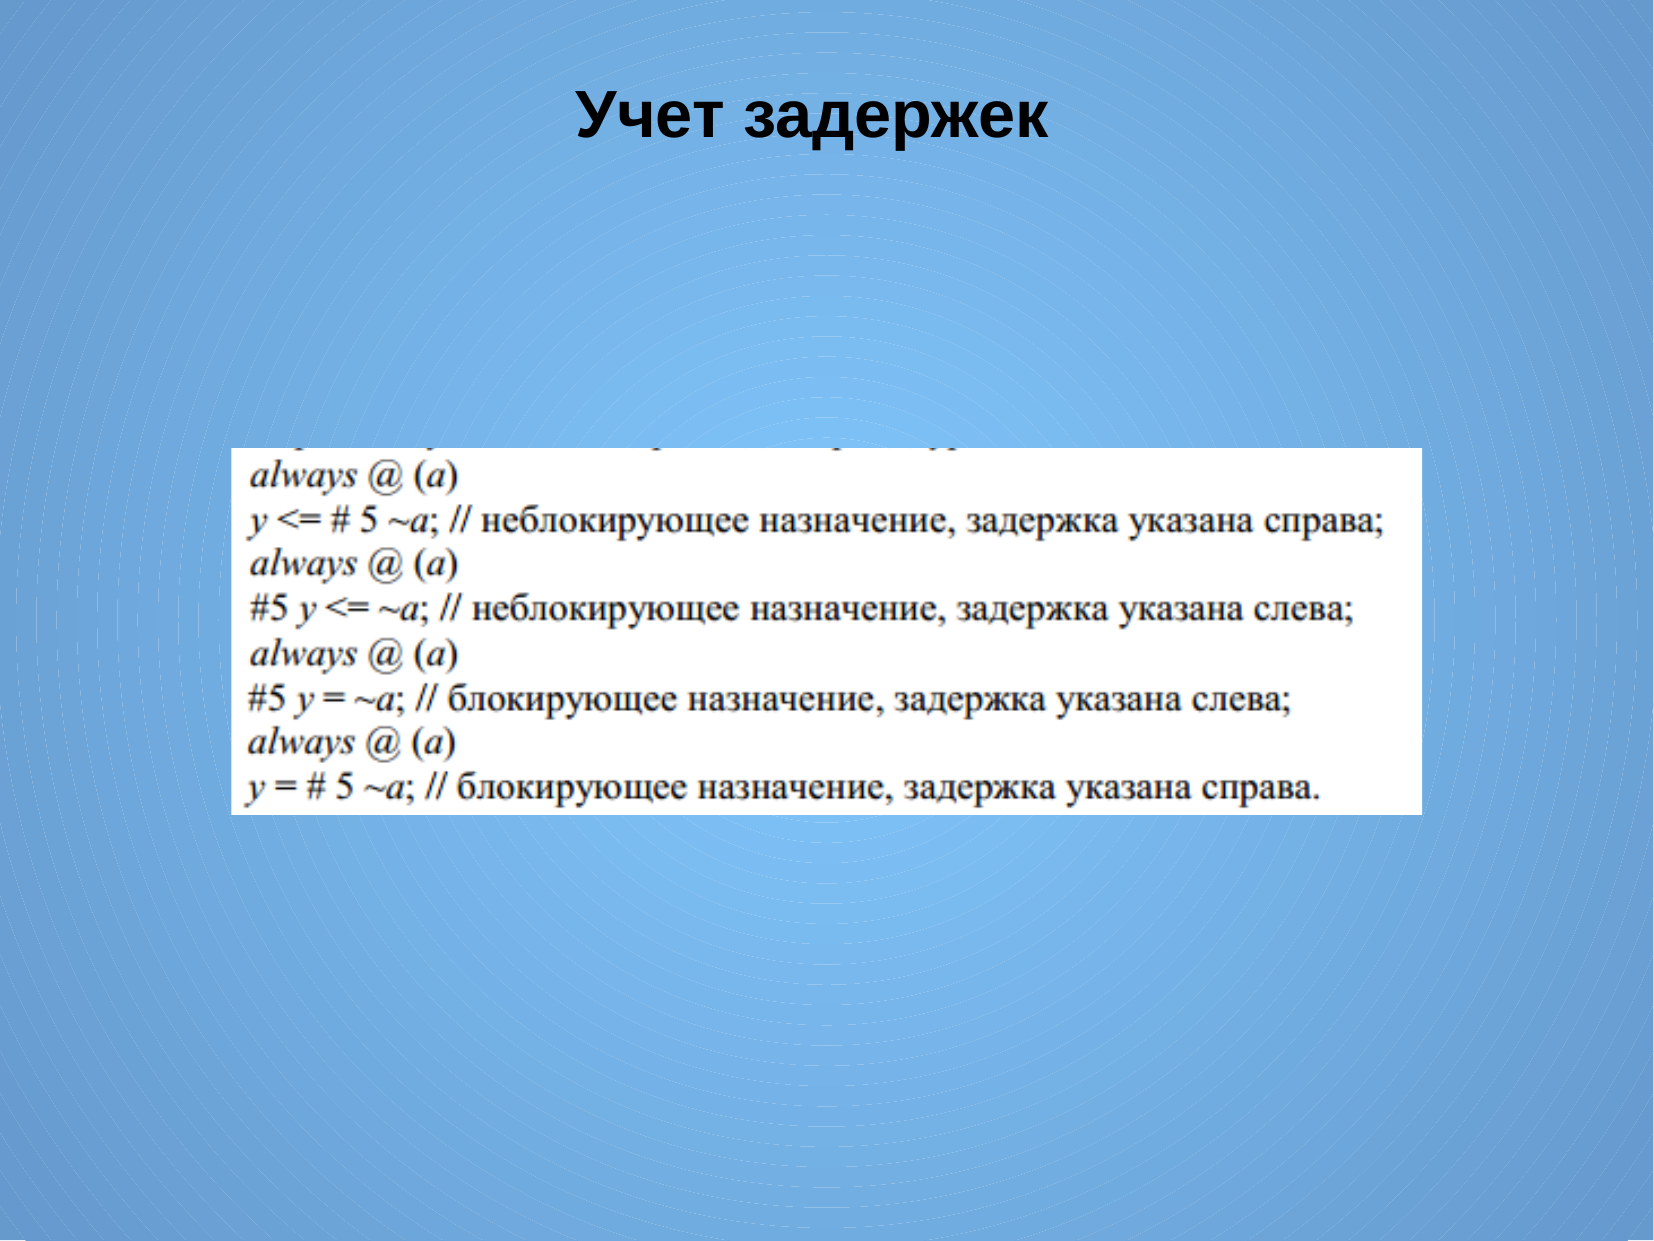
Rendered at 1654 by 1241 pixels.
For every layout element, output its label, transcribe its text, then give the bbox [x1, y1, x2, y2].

text_box Учет задержек [561, 69, 1093, 178]
picture [231, 448, 1423, 815]
